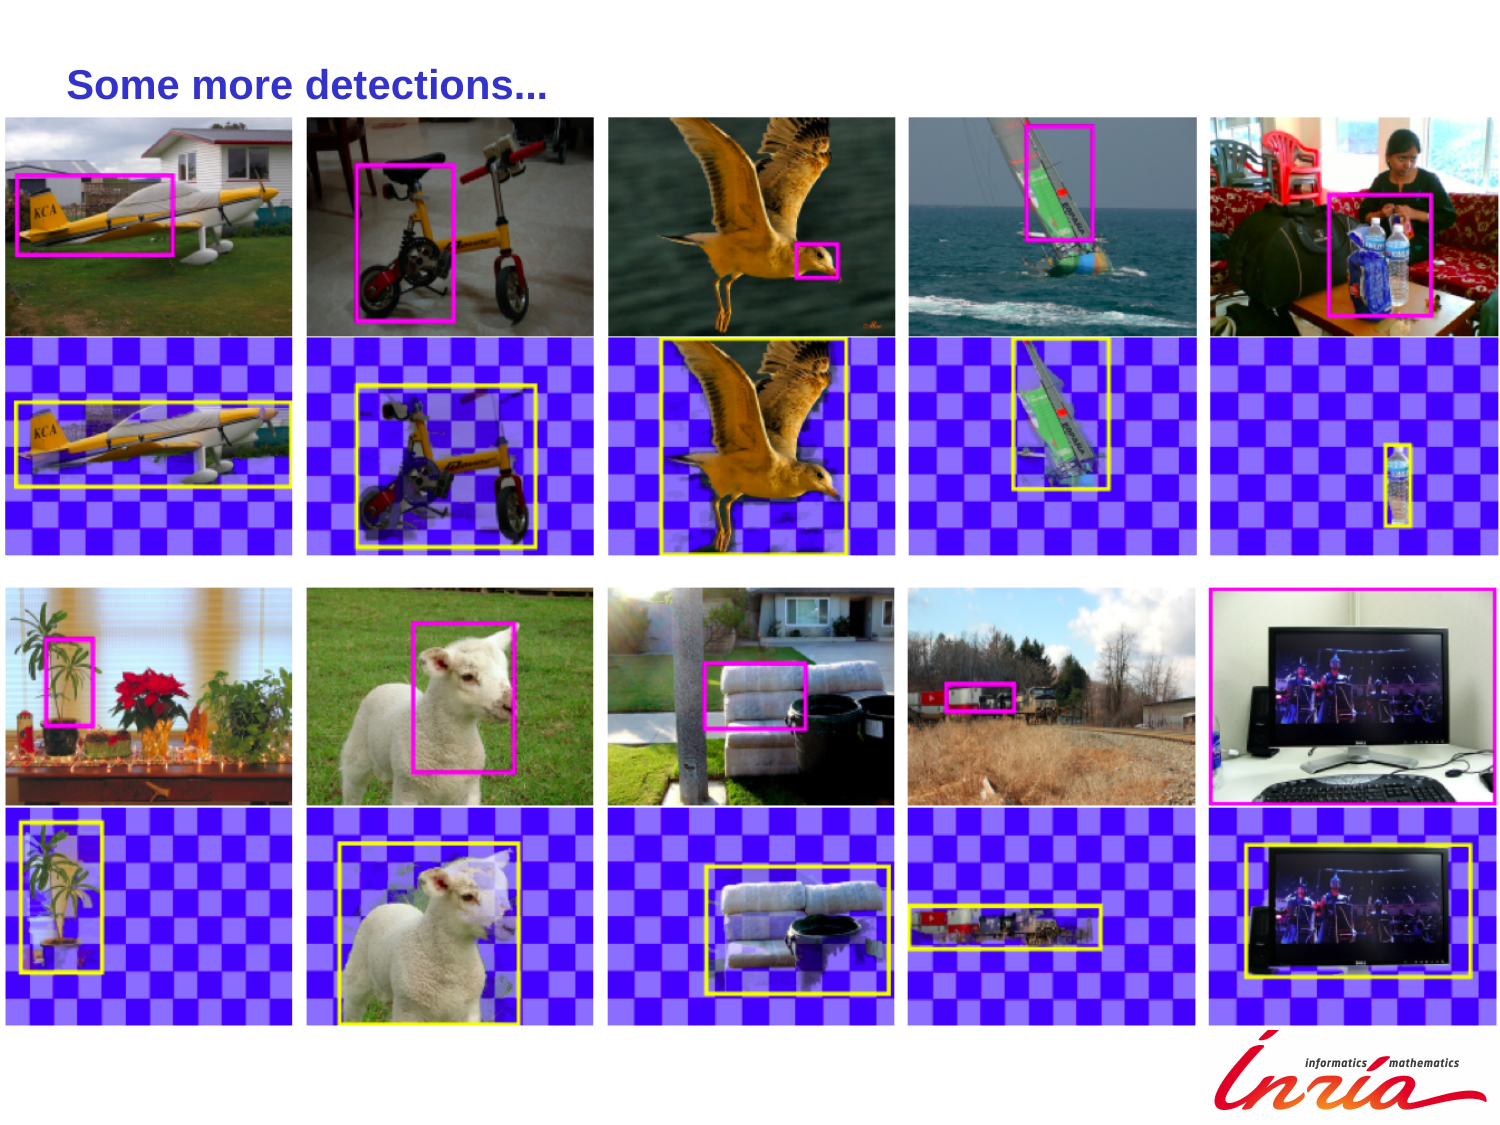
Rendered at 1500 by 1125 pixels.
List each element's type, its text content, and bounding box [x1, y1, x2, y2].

picture [3, 114, 1500, 561]
title Some more detections... [51, 46, 1459, 114]
picture [0, 581, 1500, 1125]
